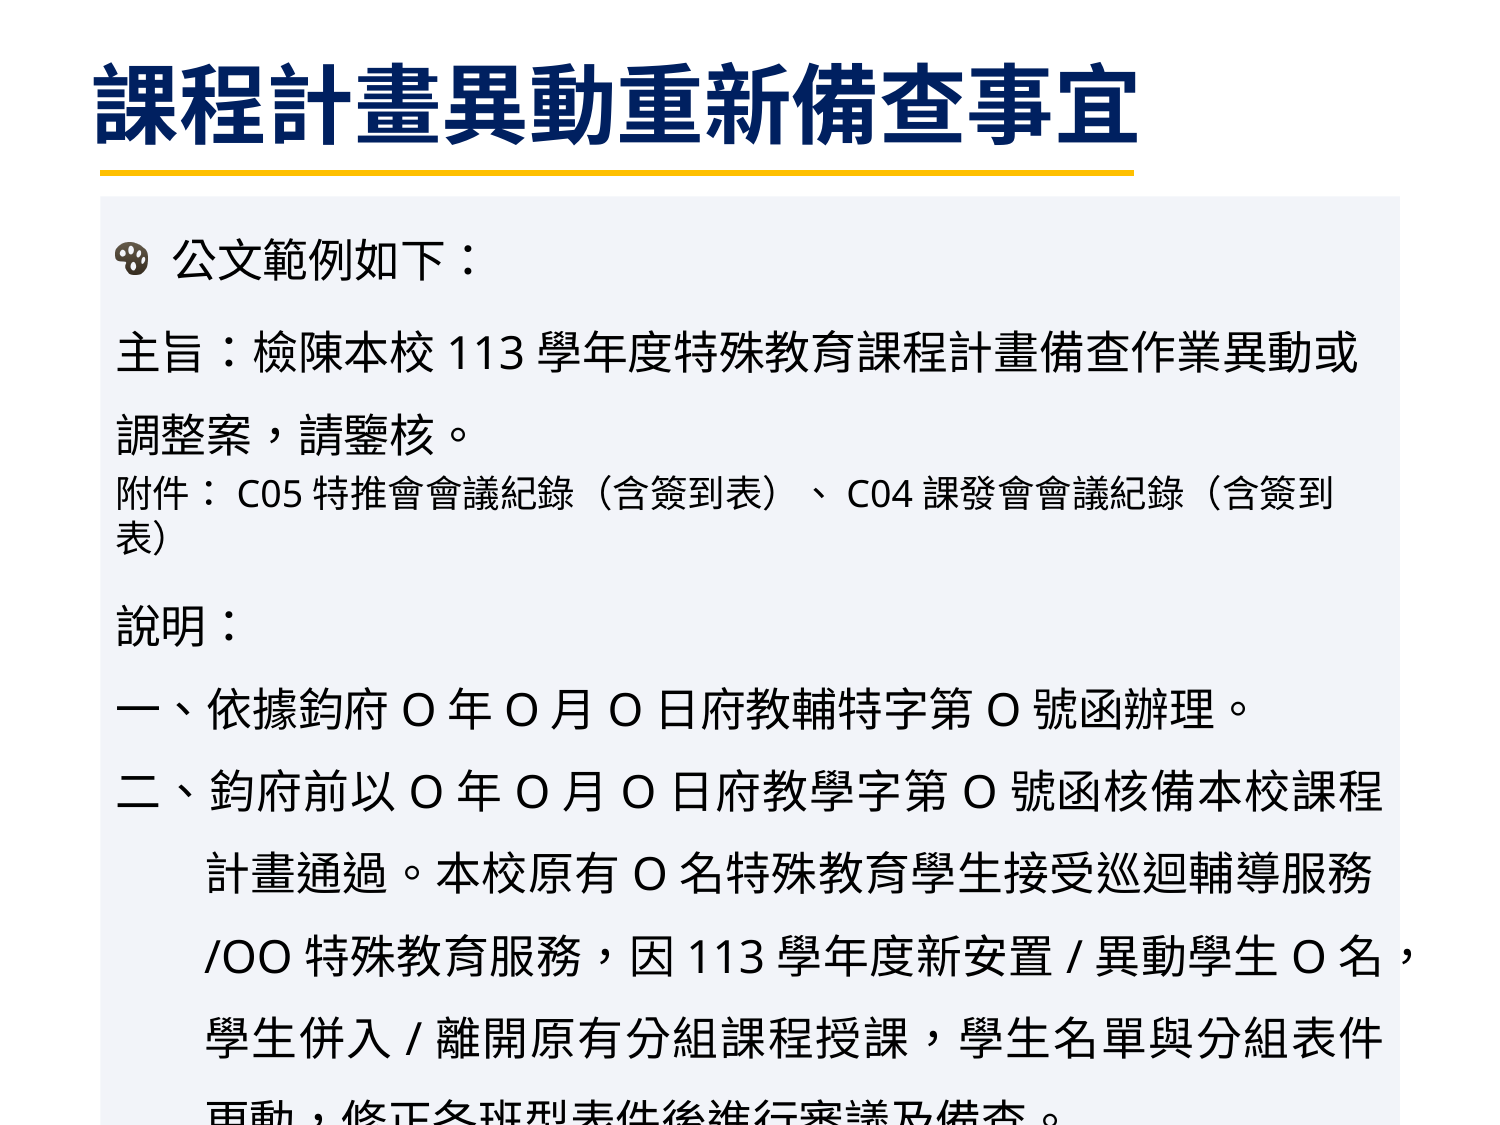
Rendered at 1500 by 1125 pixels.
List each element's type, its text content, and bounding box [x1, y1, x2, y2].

text_box 課程計畫異動重新備查事宜 [76, 42, 1168, 164]
text_box 公文範例如下： 主旨：檢陳本校113學年度特殊教育課程計畫備查作業異動或調整案，請鑒核。 附件：C05特推會會議紀錄（含簽到表）、C04課發會會議紀錄（含簽到表） 說明： 一、依據鈞府O年O月O日府教輔特字第O號函辦理。 二、鈞府前以O年O月O日府教學字第O號函核備本校課程計畫通過。本校原有O名特殊教育學生接受巡迴輔導服務/OO特殊教育服務，因113學年度新安置/異動學生O名，學生併入/離開原有分組課程授課，學生名單與分組表件更動，修正各班型表件後進行審議及備查。 [100, 196, 1400, 1122]
